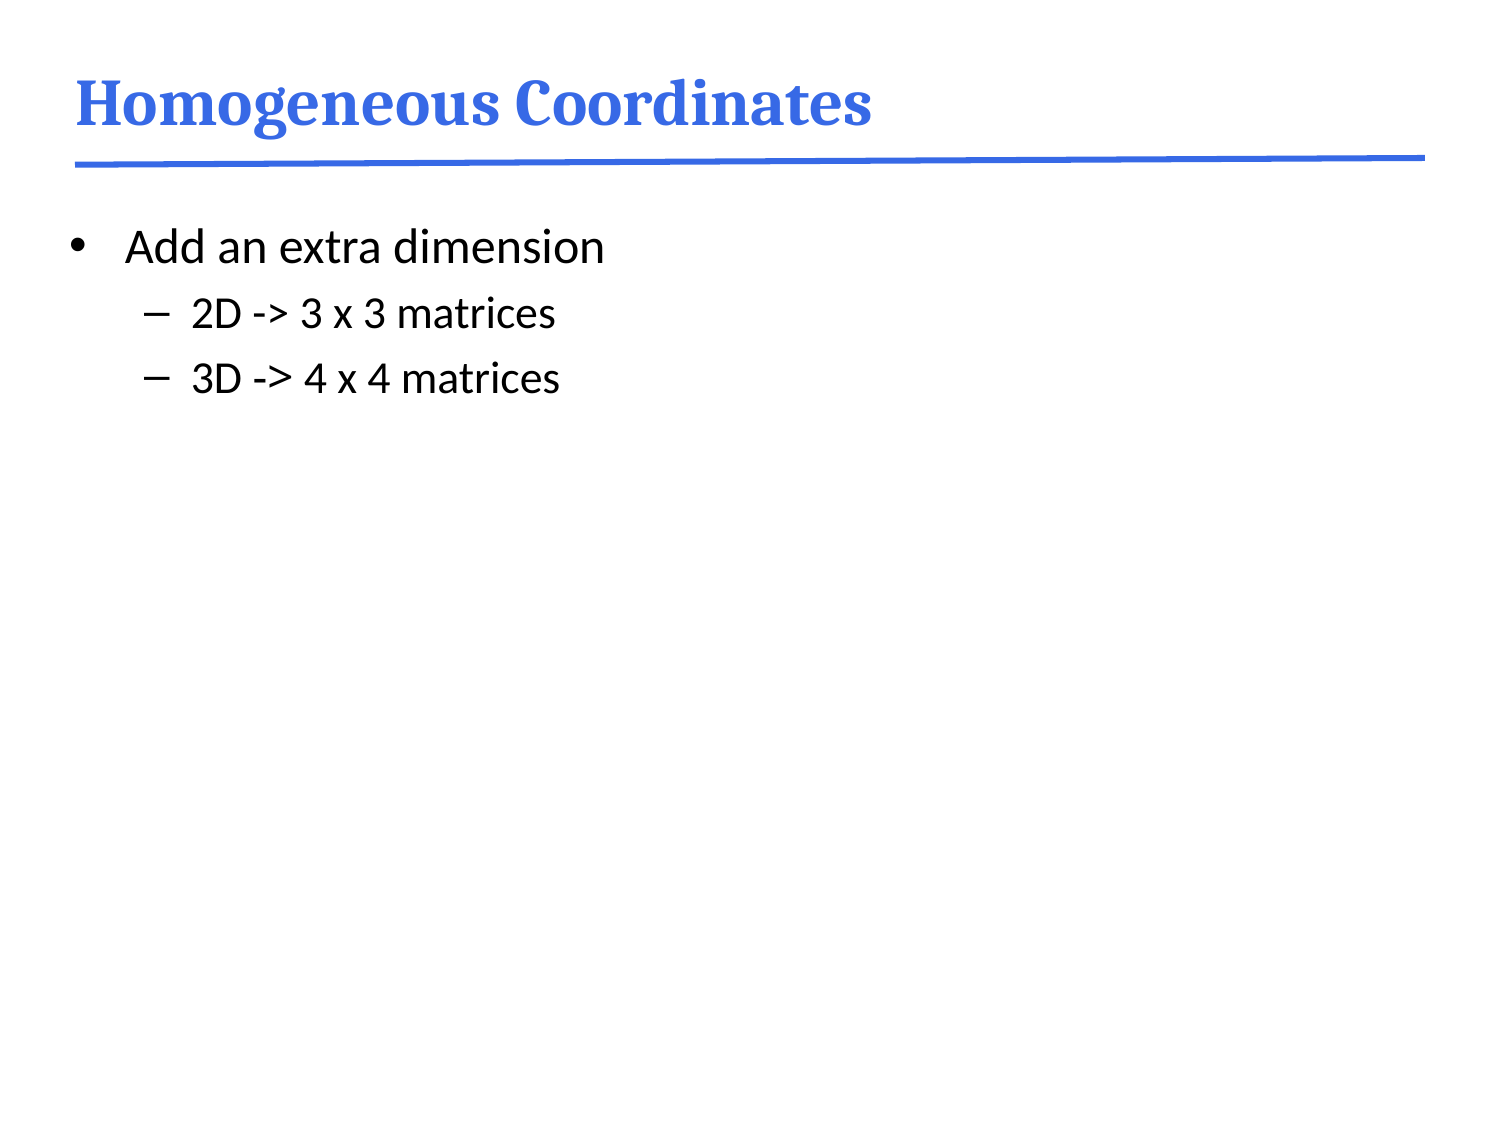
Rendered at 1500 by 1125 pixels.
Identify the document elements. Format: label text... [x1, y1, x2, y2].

text_box Add an extra dimension 2D -> 3 x 3 matrices 3D -> 4 x 4 matrices [69, 214, 1420, 957]
title Homogeneous Coordinates [75, 9, 1351, 198]
